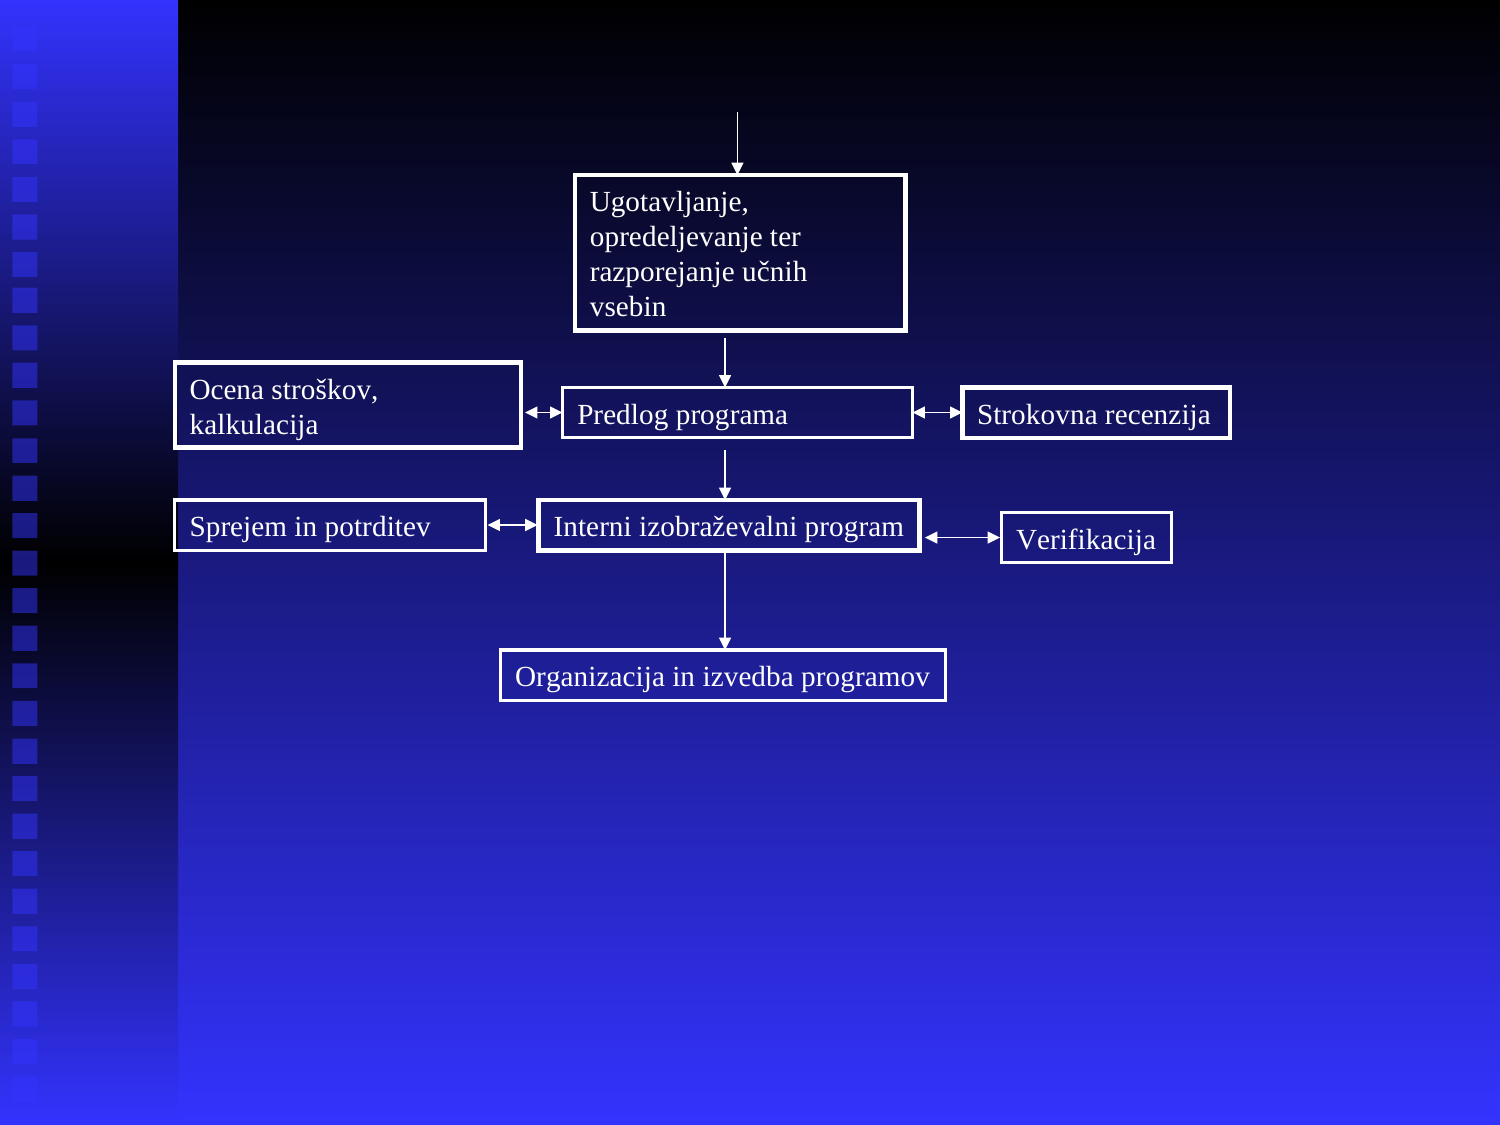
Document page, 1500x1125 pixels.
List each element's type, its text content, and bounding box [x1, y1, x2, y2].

text_box Interni izobraževalni program [538, 499, 920, 551]
text_box Ocena stroškov, kalkulacija [174, 362, 522, 448]
text_box Predlog programa [562, 387, 913, 438]
text_box Verifikacija [1001, 512, 1172, 563]
text_box Ugotavljanje, opredeljevanje ter razporejanje učnih vsebin [574, 174, 906, 331]
text_box Organizacija in izvedba programov [500, 649, 946, 701]
text_box Strokovna recenzija [962, 387, 1230, 438]
text_box Sprejem in potrditev [174, 499, 486, 551]
